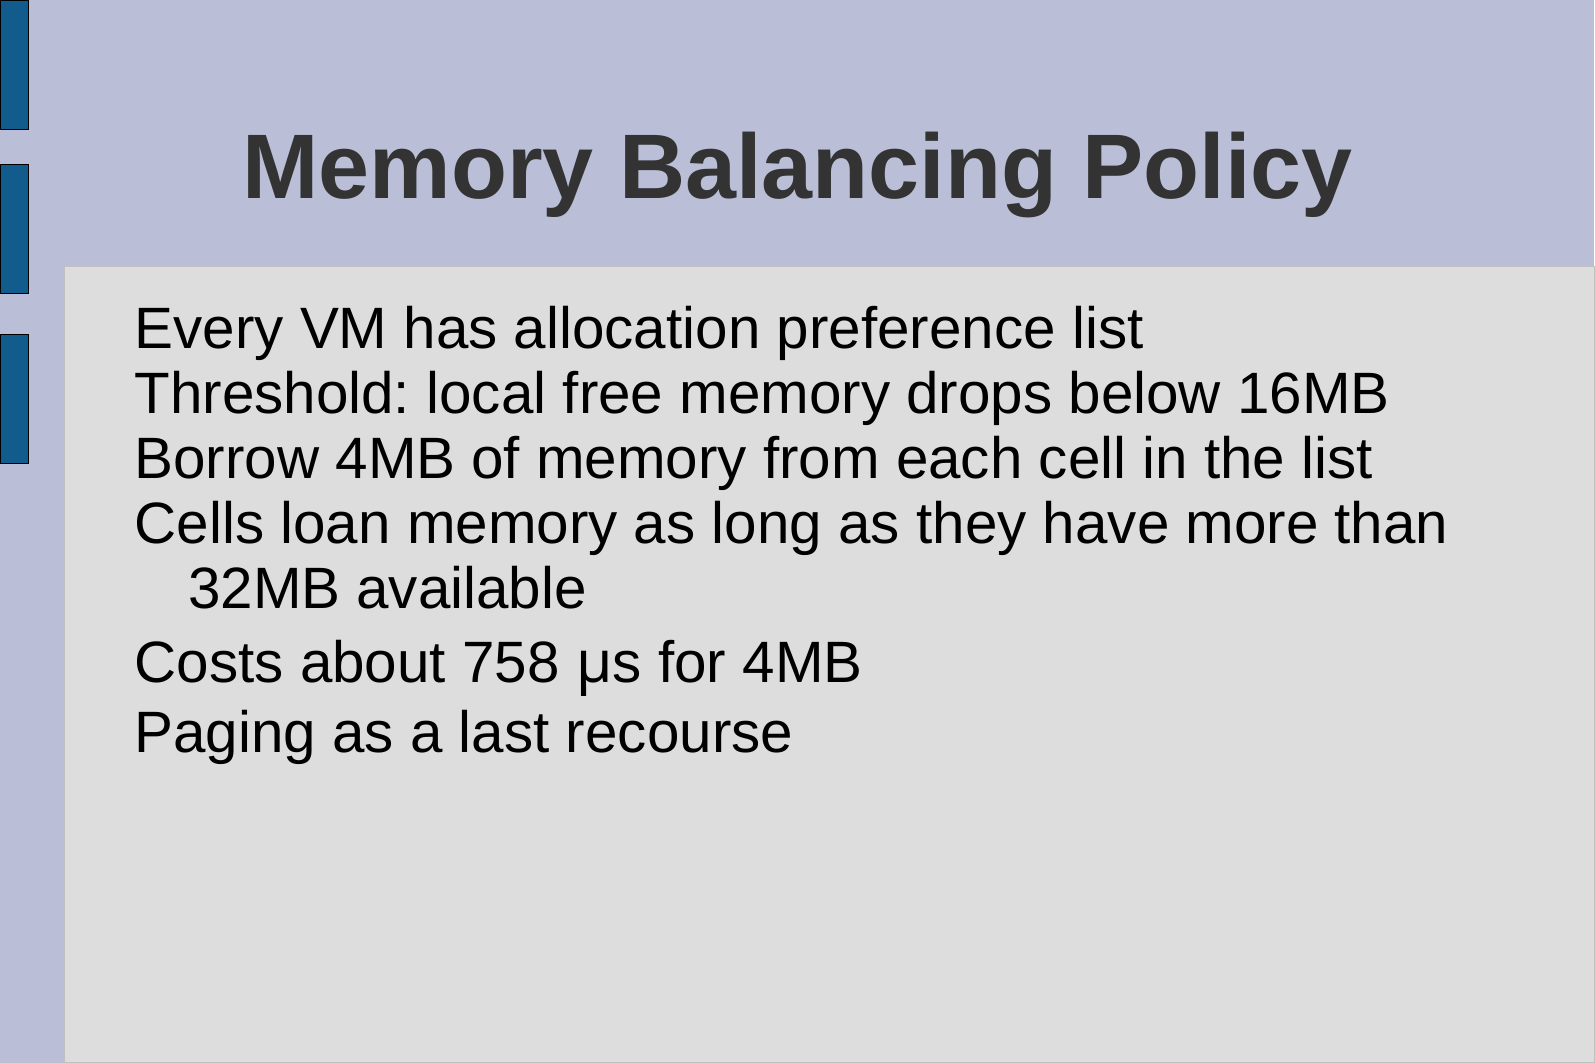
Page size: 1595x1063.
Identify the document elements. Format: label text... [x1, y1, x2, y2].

title Memory Balancing Policy [117, 78, 1479, 256]
list Every VM has allocation preference list Threshold: local free memory drops below 16MB Borrow 4MB of memory from each cell in the list Cells loan memory as long as they have more than 32MB available Costs about 758 μs for 4MB Paging as a last recourse [117, 295, 1479, 966]
